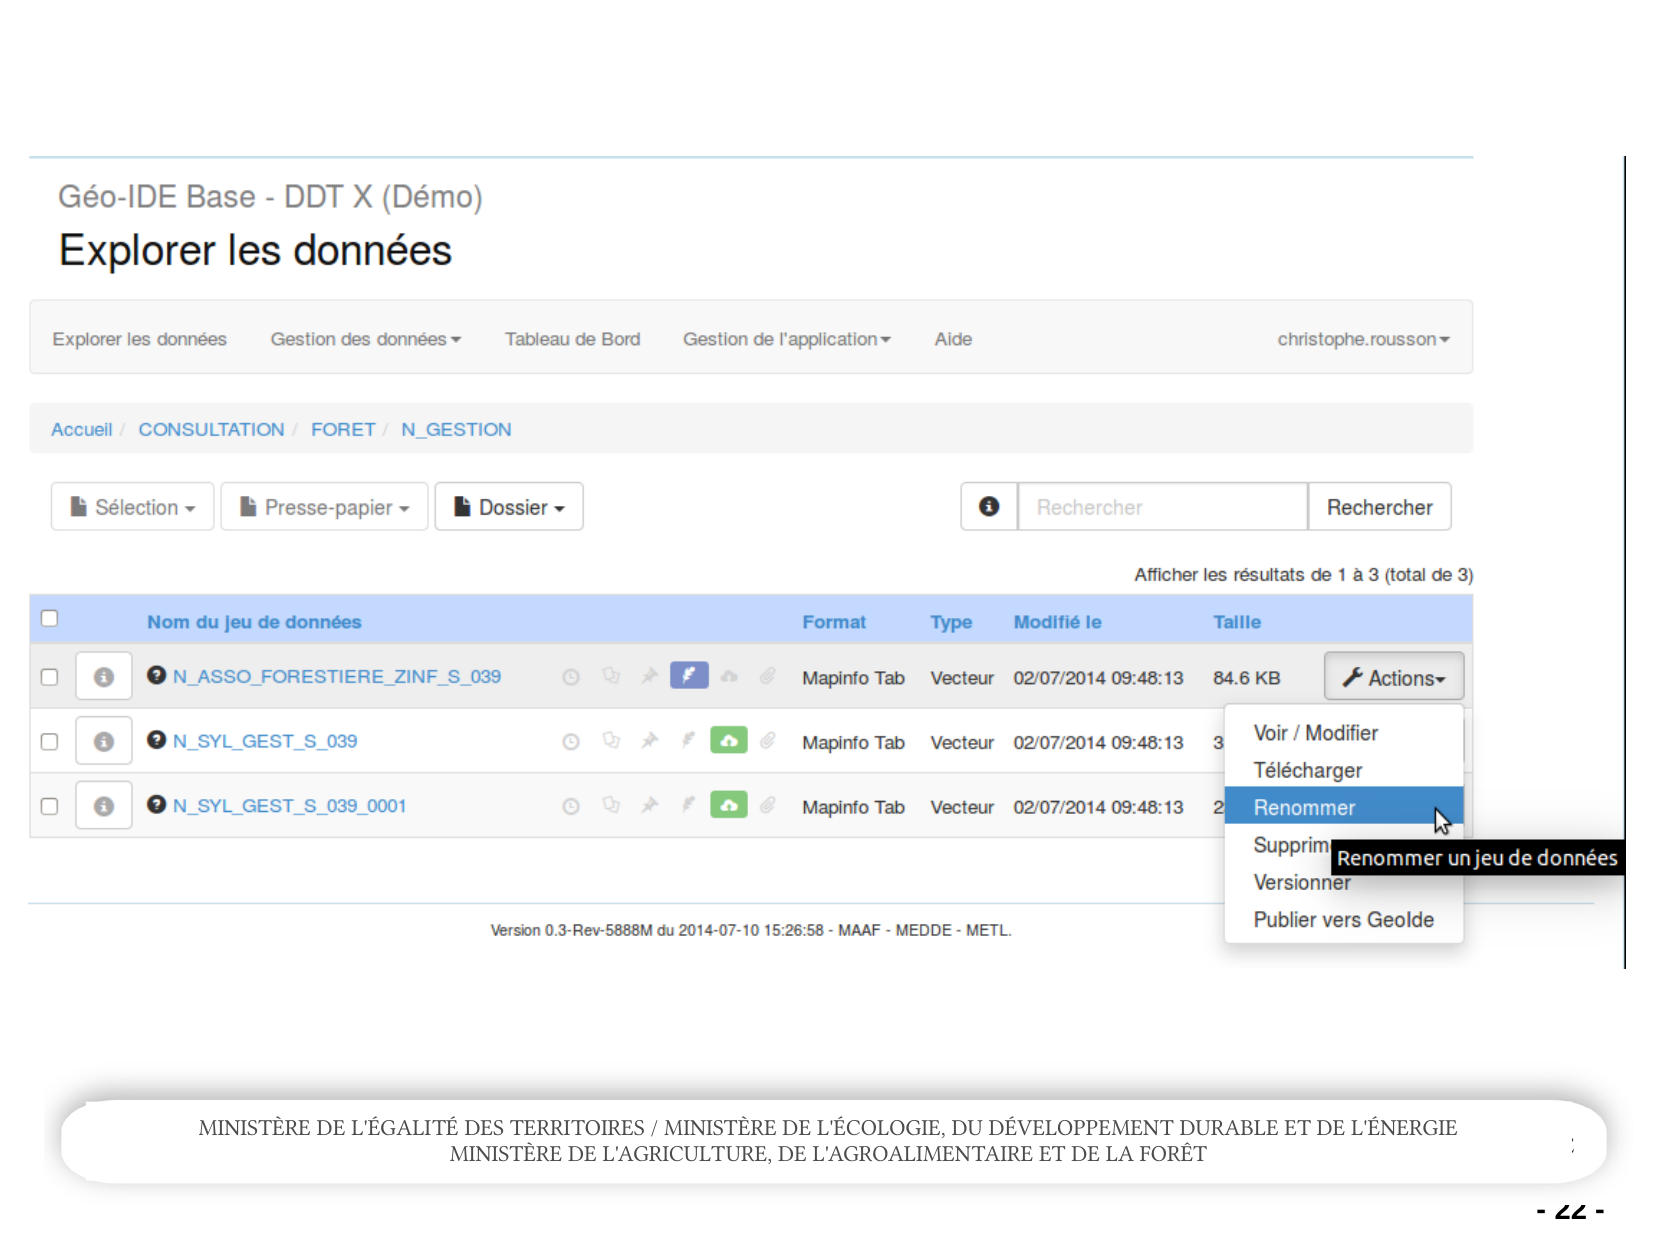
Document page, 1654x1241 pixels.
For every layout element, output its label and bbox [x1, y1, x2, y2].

picture [44, 1060, 1634, 1205]
picture [28, 156, 1626, 969]
